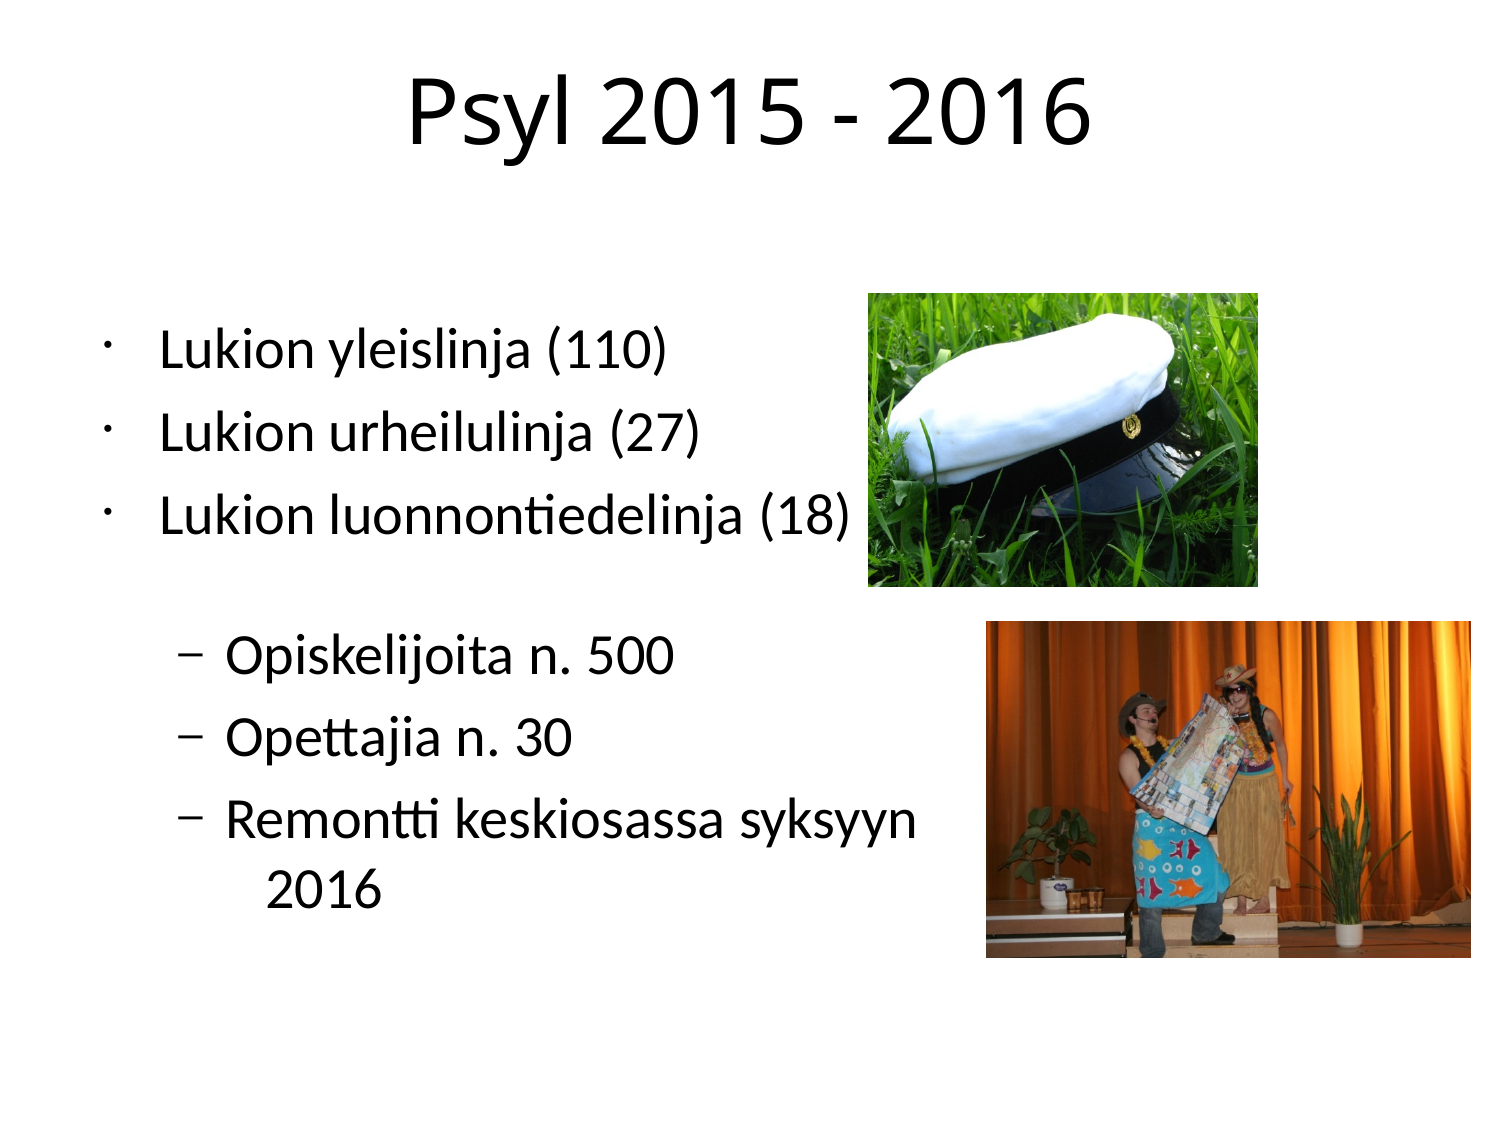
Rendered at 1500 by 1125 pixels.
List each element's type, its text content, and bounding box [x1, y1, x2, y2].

list Lukion yleislinja (110) Lukion urheilulinja (27) Lukion luonnontiedelinja (18) Opiskelijoita n. 500 Opettajia n. 30 Remontti keskiosassa syksyyn 2016 [88, 302, 1439, 1100]
picture [868, 293, 1258, 587]
picture [986, 621, 1471, 958]
title Psyl 2015 - 2016 [75, 45, 1425, 233]
